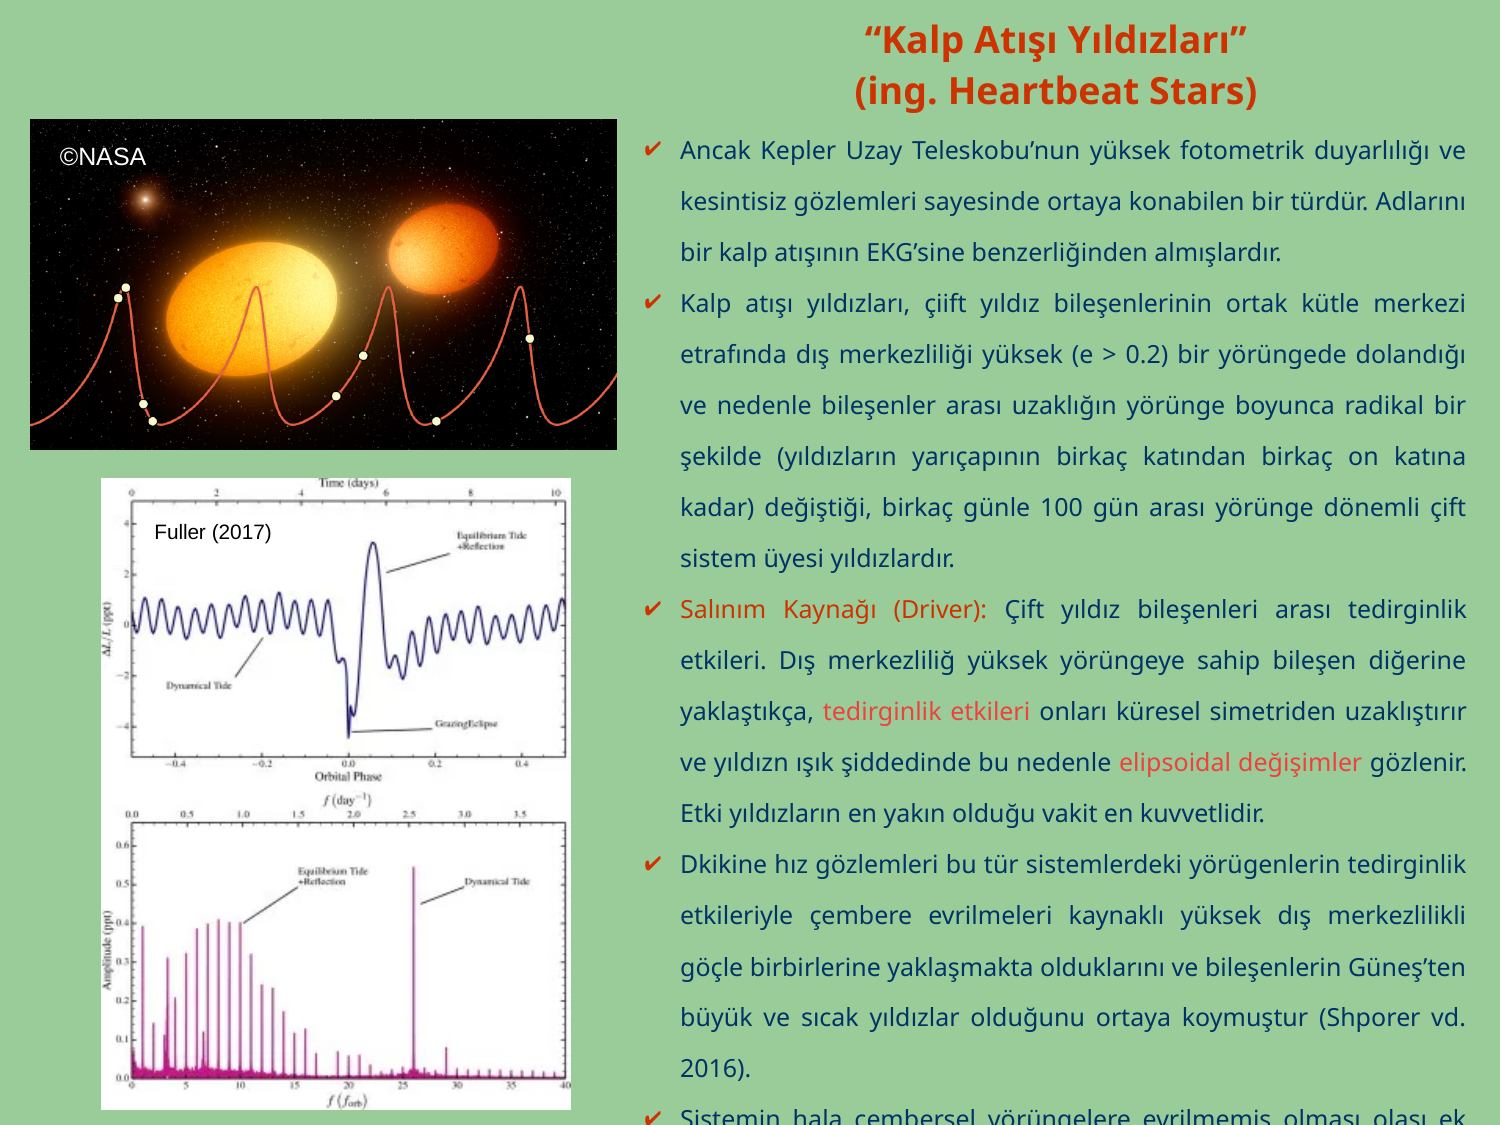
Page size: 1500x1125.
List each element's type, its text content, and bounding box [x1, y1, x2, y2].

text_box ©NASA [45, 135, 166, 178]
text_box Fuller (2017) [138, 513, 289, 552]
picture [101, 478, 571, 1111]
text_box “Kalp Atışı Yıldızları” (ing. Heartbeat Stars) Ancak Kepler Uzay Teleskobu’nun yüksek fotometrik duyarlılığı ve kesintisiz gözlemleri sayesinde ortaya konabilen bir türdür. Adlarını bir kalp atışının EKG’sine benzerliğinden almışlardır. Kalp atışı yıldızları, çiift yıldız bileşenlerinin ortak kütle merkezi etrafında dış merkezliliği yüksek (e > 0.2) bir yörüngede dolandığı ve nedenle bileşenler arası uzaklığın yörünge boyunca radikal bir şekilde (yıldızların yarıçapının birkaç katından birkaç on katına kadar) değiştiği, birkaç günle 100 gün arası yörünge dönemli çift sistem üyesi yıldızlardır. Salınım Kaynağı (Driver): Çift yıldız bileşenleri arası tedirginlik etkileri. Dış merkezliliğ yüksek yörüngeye sahip bileşen diğerine yaklaştıkça, tedirginlik etkileri onları küresel simetriden uzaklıştırır ve yıldızn ışık şiddedinde bu nedenle elipsoidal değişimler gözlenir. Etki yıldızların en yakın olduğu vakit en kuvvetlidir. Dkikine hız gözlemleri bu tür sistemlerdeki yörügenlerin tedirginlik etkileriyle çembere evrilmeleri kaynaklı yüksek dış merkezlilikli göçle birbirlerine yaklaşmakta olduklarını ve bileşenlerin Güneş’ten büyük ve sıcak yıldızlar olduğunu ortaya koymuştur (Shporer vd. 2016). Sistemin hala çembersel yörüngelere evrilmemiş olması olası ek bileşenlere bağlanmaktadır (Shporer vd. 2016). [630, 6, 1483, 1120]
picture [30, 119, 617, 451]
